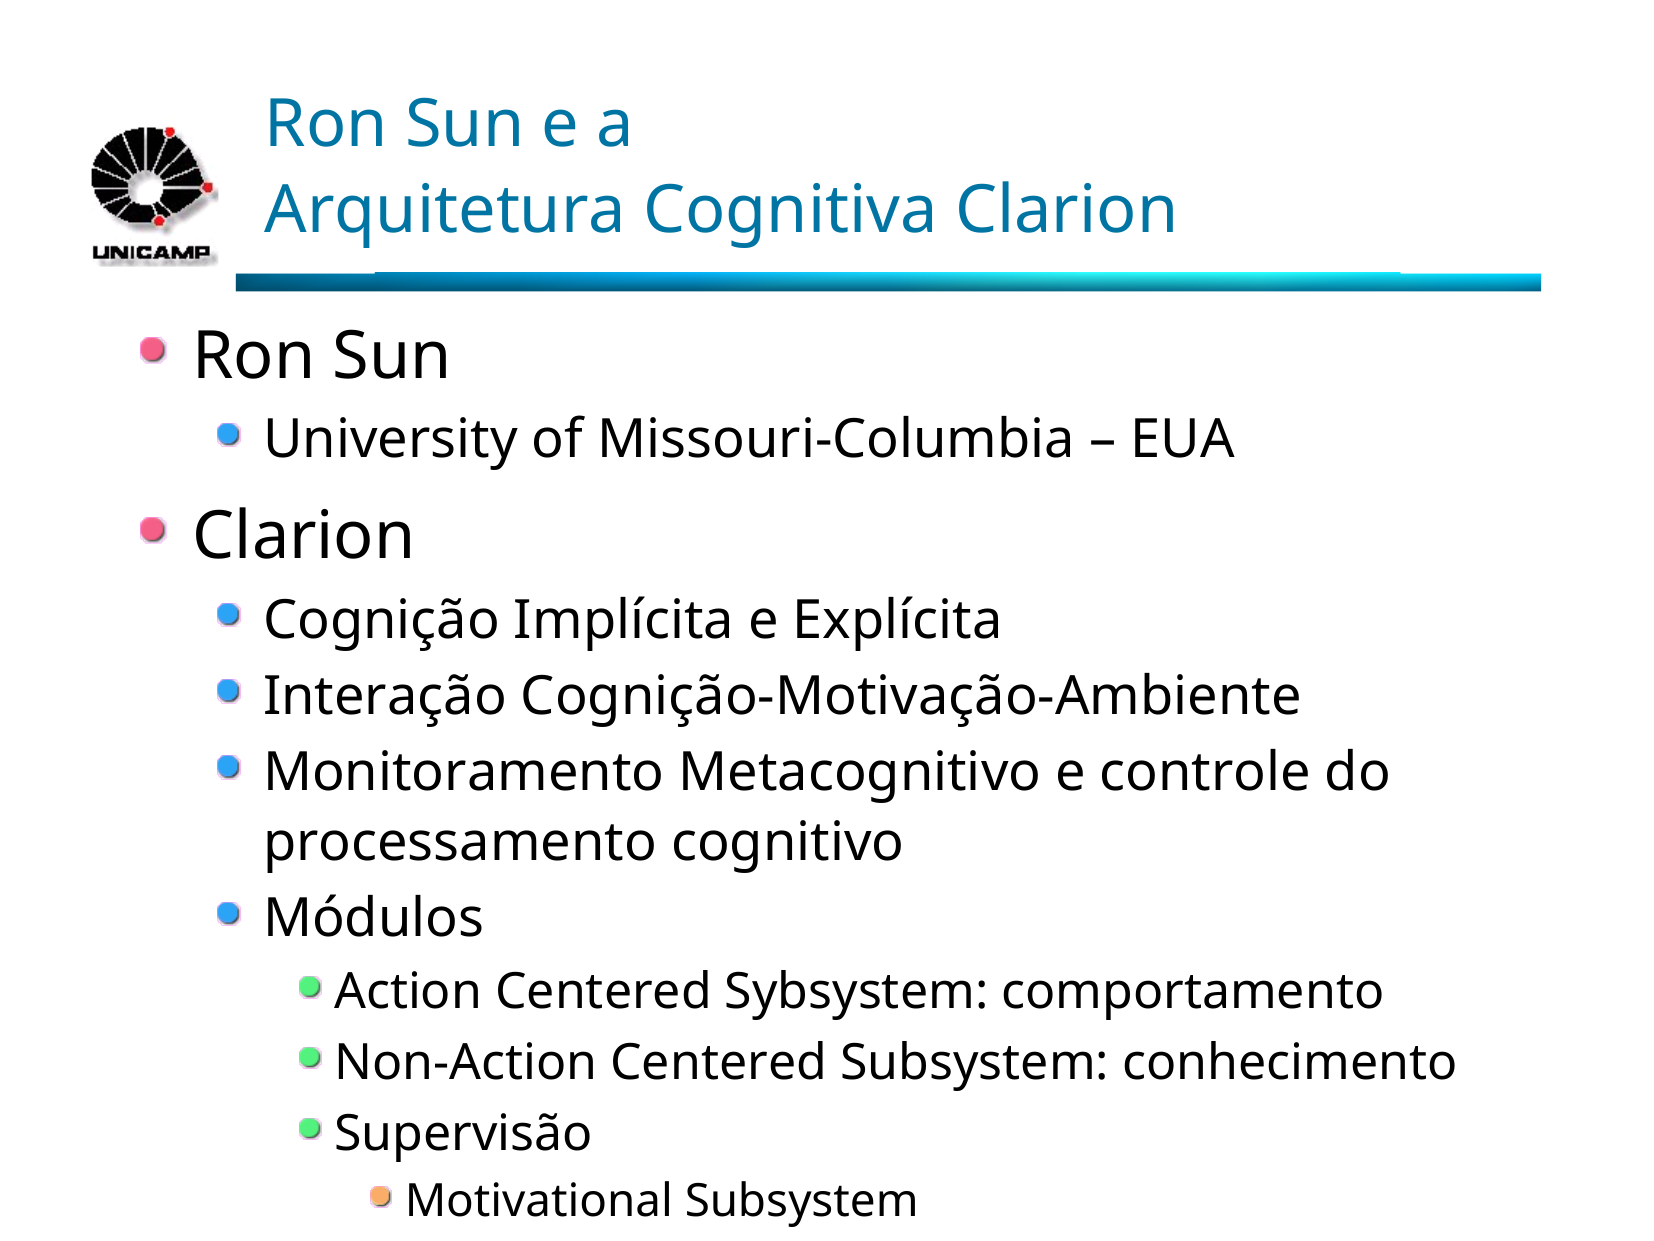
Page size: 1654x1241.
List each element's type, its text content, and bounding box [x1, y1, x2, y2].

picture [125, 272, 1654, 295]
title Ron Sun e a Arquitetura Cognitiva Clarion [264, 42, 1534, 250]
picture [369, 1194, 393, 1209]
list Ron Sun University of Missouri-Columbia – EUA Clarion Cognição Implícita e Explícita Interação Cognição-Motivação-Ambiente Monitoramento Metacognitivo e controle do processamento cognitivo Módulos Action Centered Sybsystem: comportamento Non-Action Centered Subsystem: conhecimento Supervisão Motivational Subsystem Metacognitive Subsystem [121, 309, 1534, 1194]
